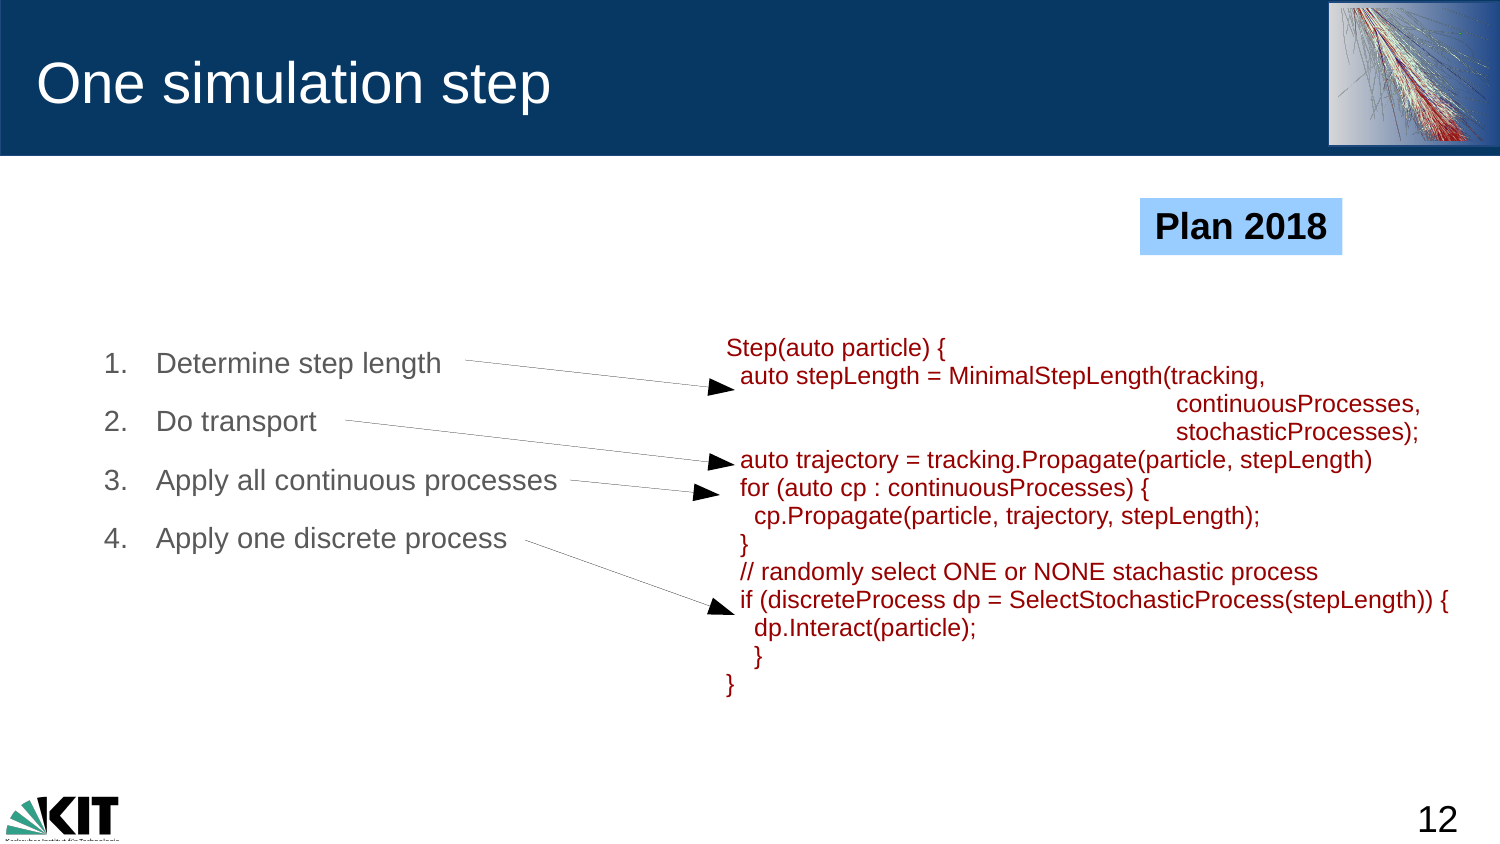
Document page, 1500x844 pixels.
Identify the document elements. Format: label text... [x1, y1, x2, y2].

text_box Plan 2018 [1140, 198, 1343, 256]
text_box Step(auto particle) { auto stepLength = MinimalStepLength(tracking, continuousProcesses, stochasticProcesses); auto trajectory = tracking.Propagate(particle, stepLength) for (auto cp : continuousProcesses) { cp.Propagate(particle, trajectory, stepLength); } // randomly select ONE or NONE stachastic process if (discreteProcess dp = SelectStochasticProcess(stepLength)) { dp.Interact(particle); } } [711, 326, 1500, 706]
picture [5, 794, 120, 841]
text_box One simulation step [21, 30, 1290, 125]
picture [1338, 8, 1490, 141]
text_box <number> [1402, 785, 1493, 844]
text_box Determine step length Do transport Apply all continuous processes Apply one discrete process [66, 329, 661, 691]
